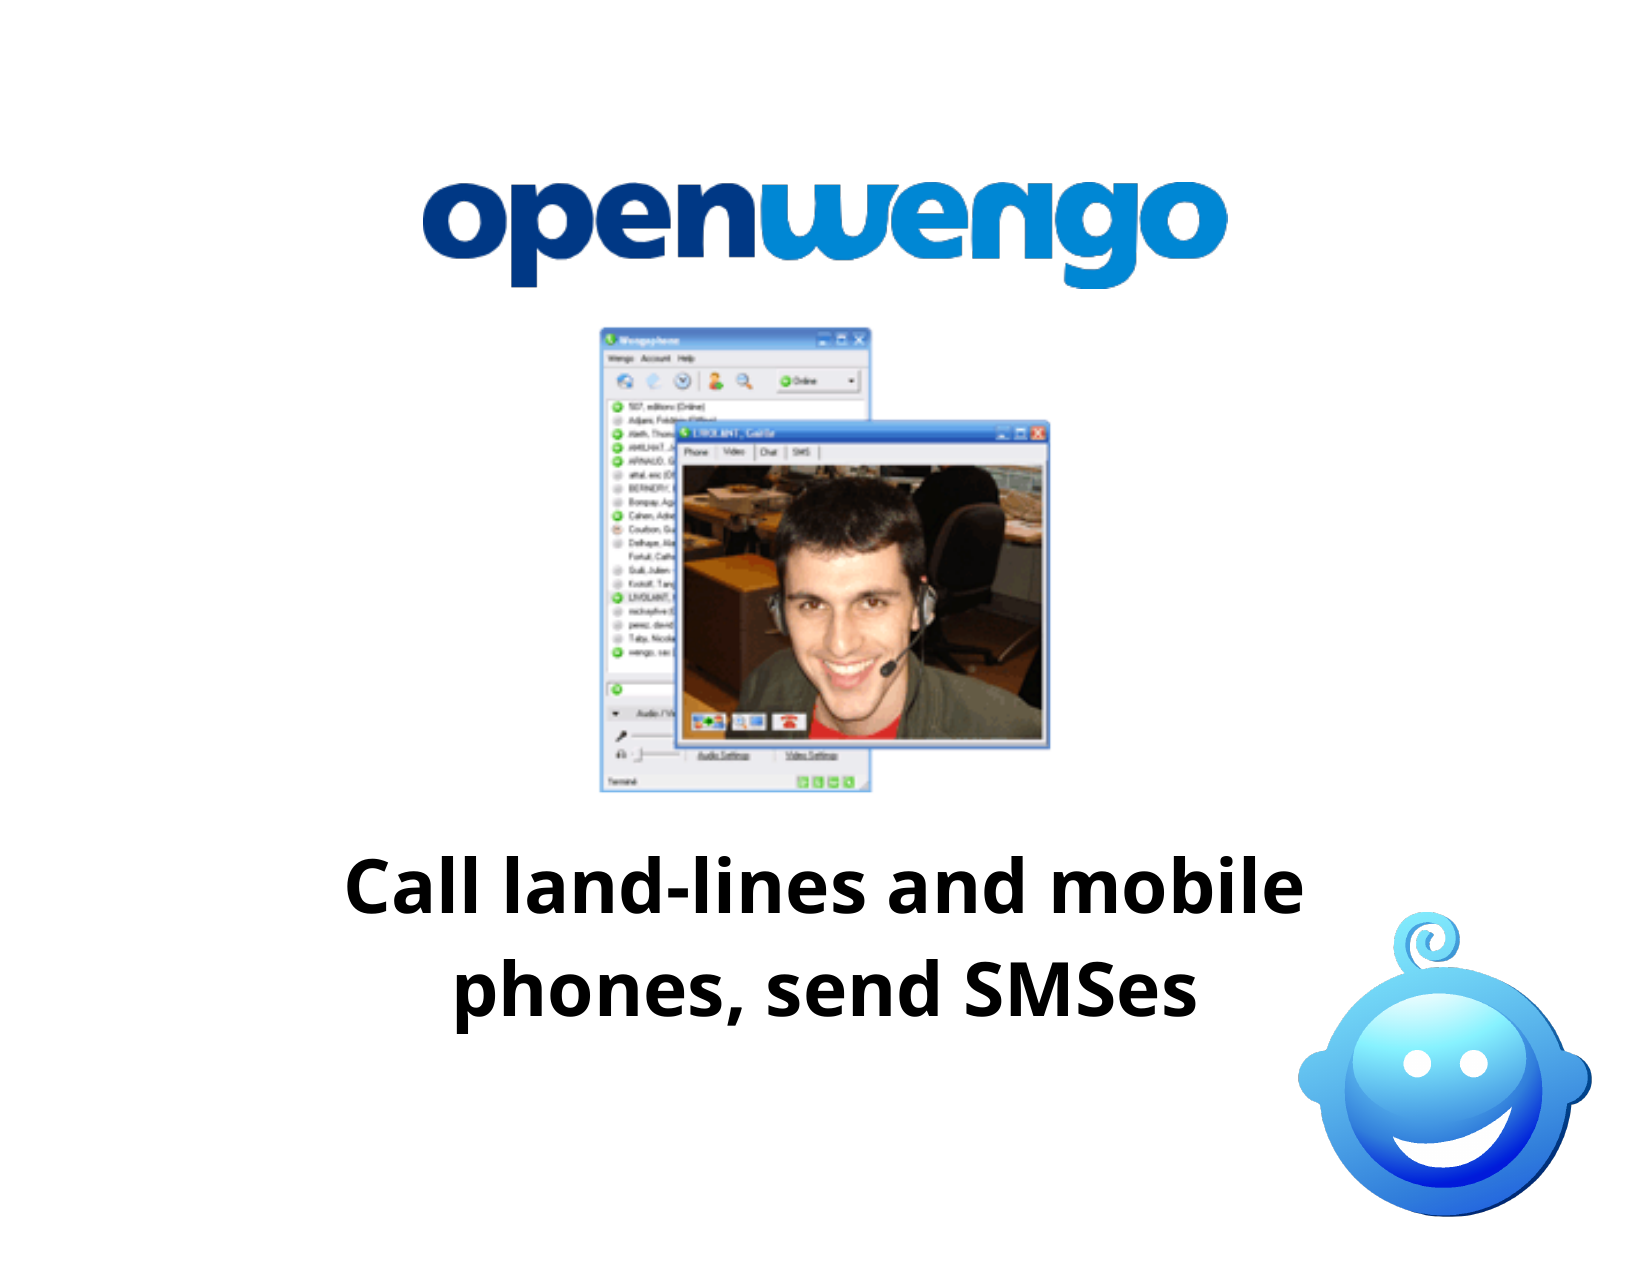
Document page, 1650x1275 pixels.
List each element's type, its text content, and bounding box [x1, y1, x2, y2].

picture [595, 323, 1056, 798]
picture [1298, 911, 1592, 1217]
text_box Call land-lines and mobile phones, send SMSes [293, 826, 1357, 1022]
picture [423, 182, 1228, 289]
